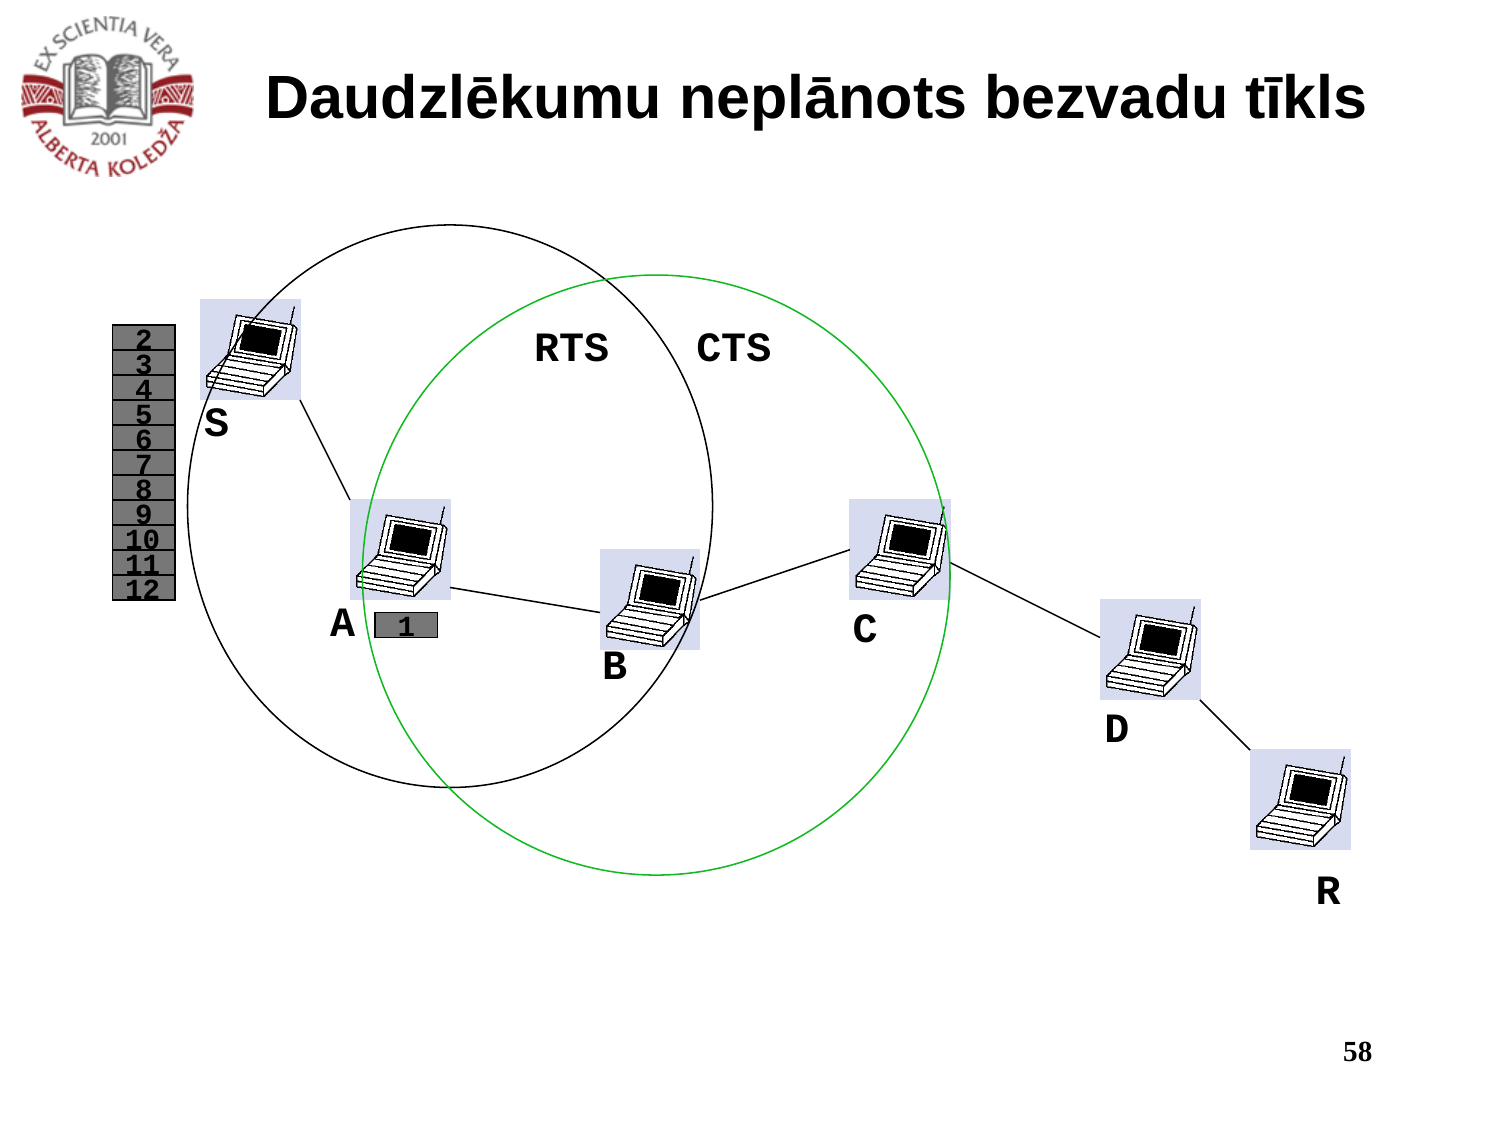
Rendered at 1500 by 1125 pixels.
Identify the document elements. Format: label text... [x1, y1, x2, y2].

chart [1100, 600, 1201, 700]
text_box 3 [112, 349, 175, 374]
chart [350, 500, 370, 587]
chart [600, 549, 700, 651]
text_box B [587, 630, 642, 696]
text_box <skaitlis> [1074, 1025, 1388, 1101]
text_box 1 [375, 612, 438, 638]
text_box CTS [681, 312, 786, 379]
text_box RTS [519, 312, 624, 379]
chart [214, 299, 301, 400]
text_box D [1089, 692, 1145, 759]
text_box 7 [112, 449, 175, 474]
chart [942, 500, 951, 553]
text_box 5 [112, 399, 175, 424]
picture [21, 16, 194, 177]
chart [200, 299, 270, 387]
chart [1250, 750, 1351, 850]
text_box 12 [112, 574, 175, 600]
text_box A [364, 587, 370, 634]
text_box A [315, 587, 370, 653]
chart [364, 500, 451, 601]
text_box S [194, 387, 244, 454]
text_box S [189, 387, 211, 454]
chart [849, 500, 949, 601]
text_box 4 [112, 374, 175, 399]
text_box 8 [112, 474, 175, 499]
text_box 9 [112, 499, 175, 524]
text_box 11 [112, 549, 175, 574]
text_box C [837, 592, 893, 659]
title Daudzlēkumu neplānots bezvadu tīkls [187, 44, 1425, 151]
chart [677, 601, 700, 651]
text_box 10 [148, 533, 154, 546]
text_box R [1300, 855, 1356, 921]
text_box 2 [112, 324, 175, 349]
text_box 10 [112, 524, 175, 549]
text_box 6 [112, 424, 175, 449]
